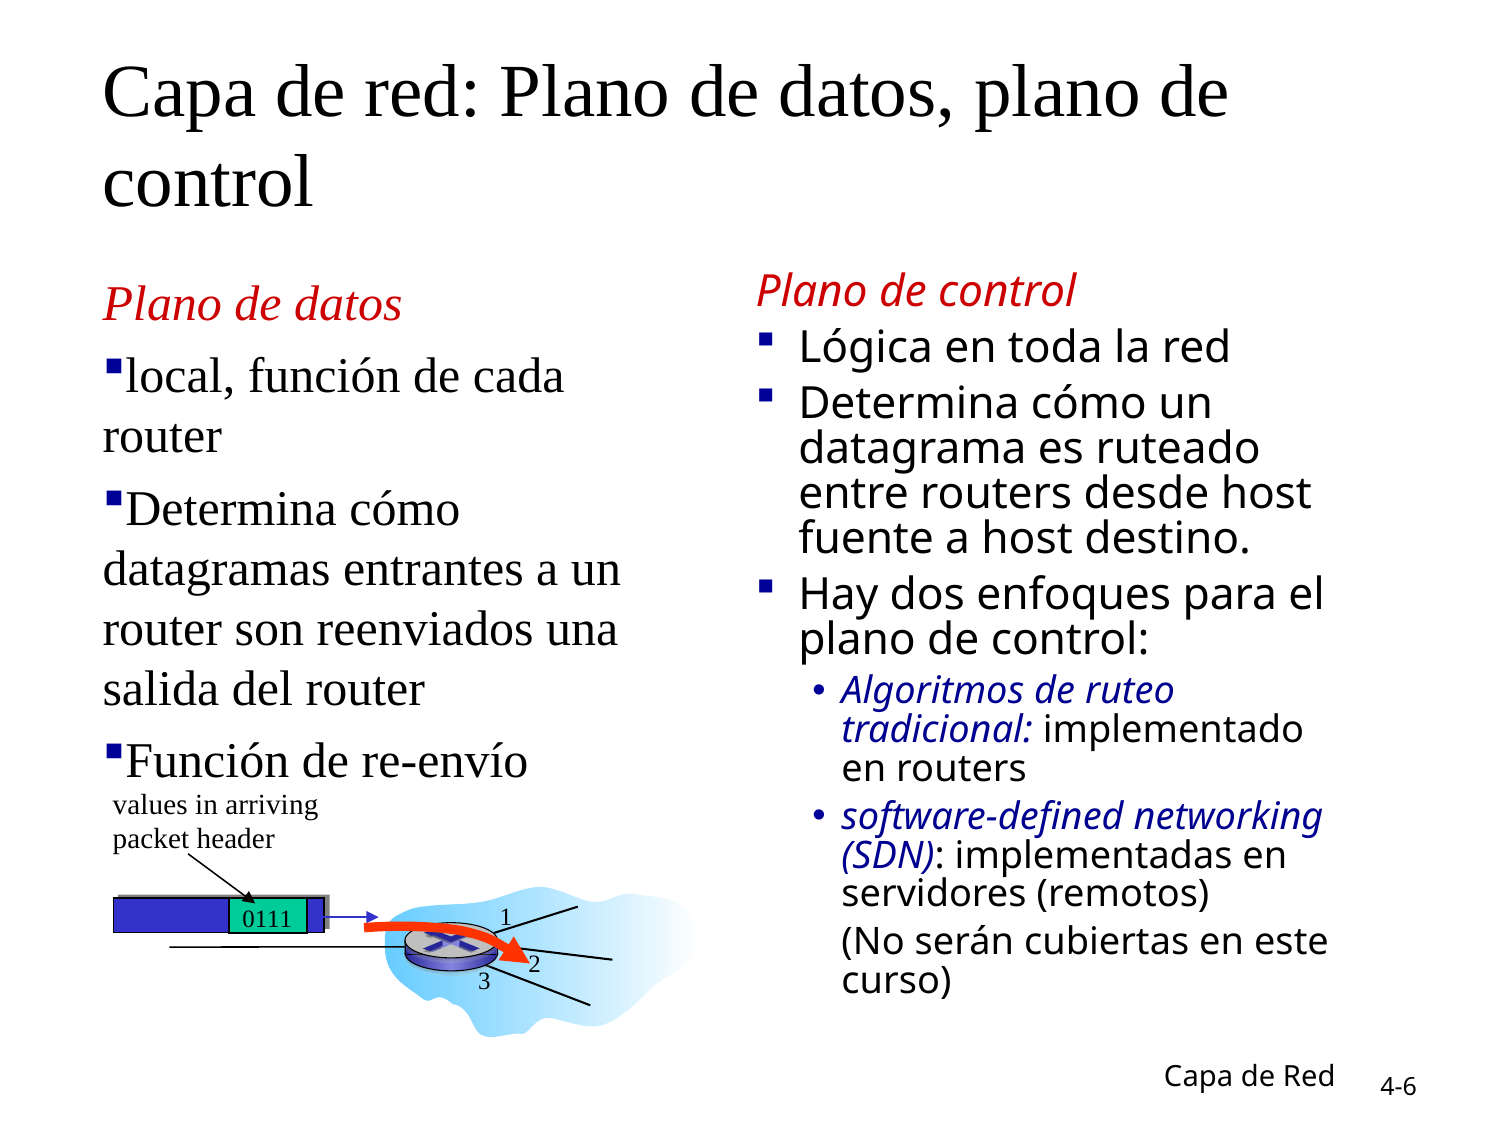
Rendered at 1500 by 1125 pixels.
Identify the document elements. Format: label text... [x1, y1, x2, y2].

text_box 2 [513, 940, 556, 986]
text_box values in arriving packet header [97, 777, 425, 863]
text_box 0111 [227, 894, 308, 941]
text_box Plano de datos local, función de cada router Determina cómo datagramas entrantes a un router son reenviados una salida del router Función de re-envío [87, 262, 710, 1026]
text_box [506, 962, 513, 974]
text_box 1 [484, 893, 528, 939]
text_box [384, 886, 696, 1037]
text_box Capa de red: Plano de datos, plano de control [87, 37, 1363, 225]
text_box [390, 901, 497, 937]
text_box [113, 894, 227, 933]
list Plano de control Lógica en toda la red Determina cómo un datagrama es ruteado entre routers desde host fuente a host destino. Hay dos enfoques para el plano de control: Algoritmos de ruteo tradicional: implementado en routers software-defined networking (SDN): implementadas en servidores (remotos) (No serán cubiertas en este curso) [740, 262, 1363, 1026]
text_box [308, 894, 330, 916]
text_box [308, 918, 330, 933]
text_box 3 [463, 959, 506, 1003]
